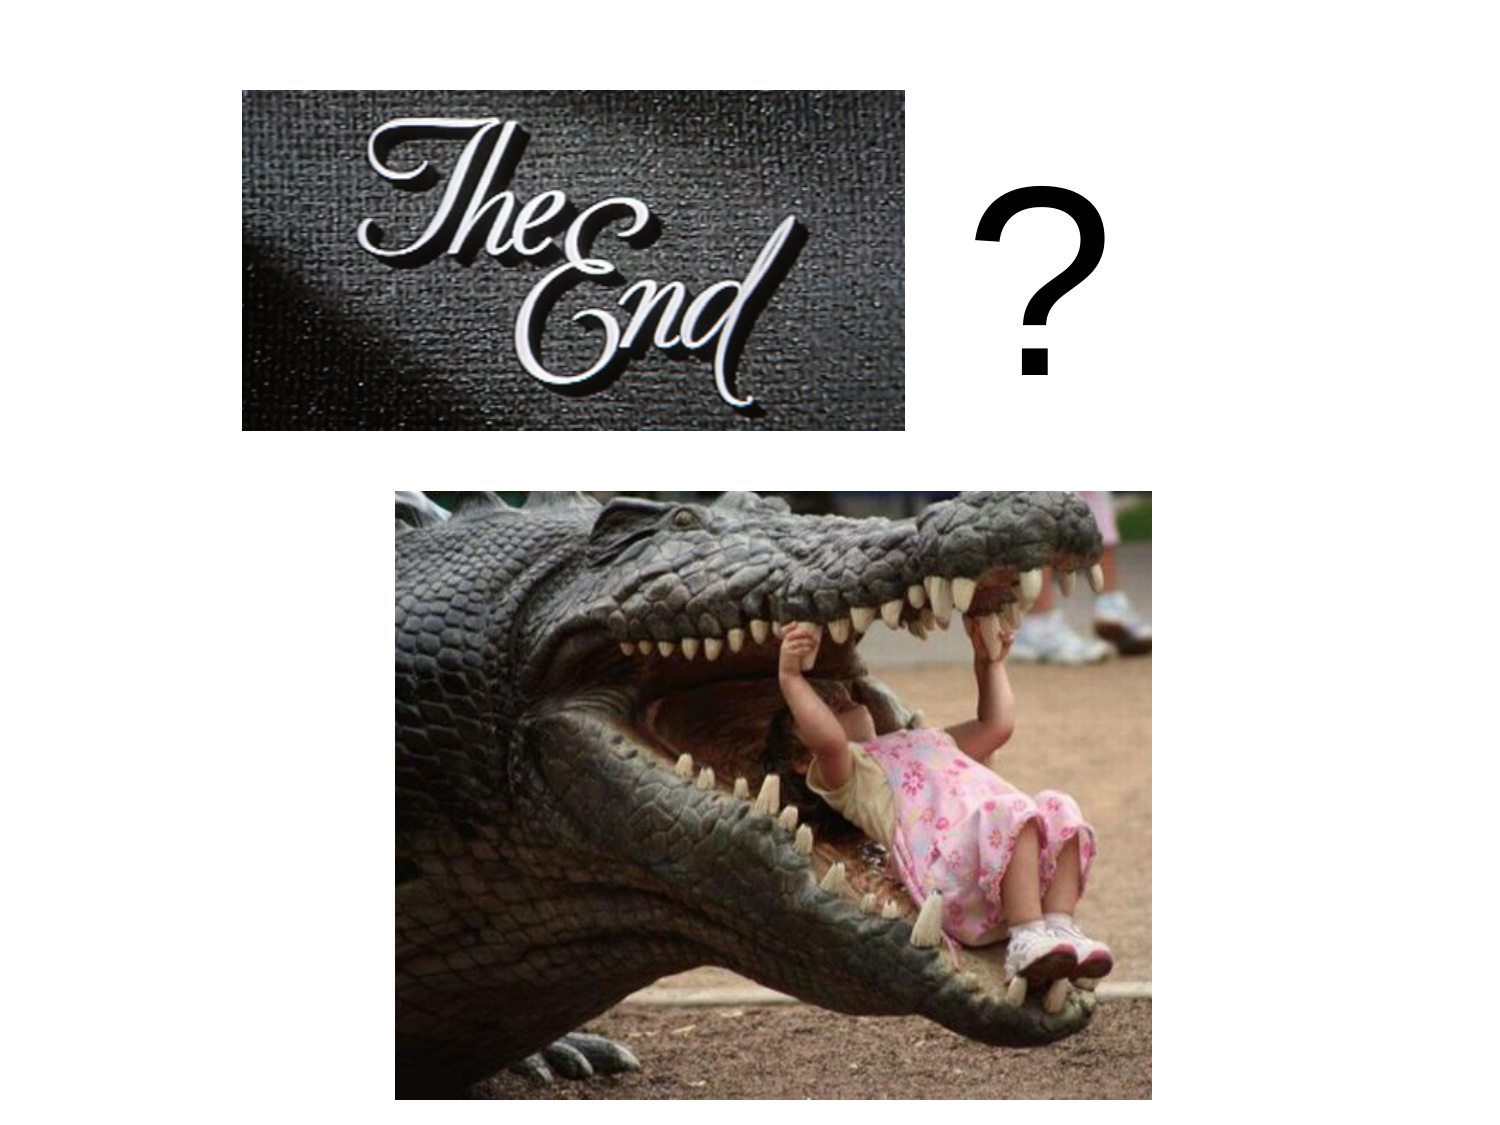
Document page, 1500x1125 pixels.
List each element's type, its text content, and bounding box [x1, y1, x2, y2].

picture [395, 491, 1152, 1100]
picture [242, 90, 905, 431]
title ? [915, 101, 1164, 433]
